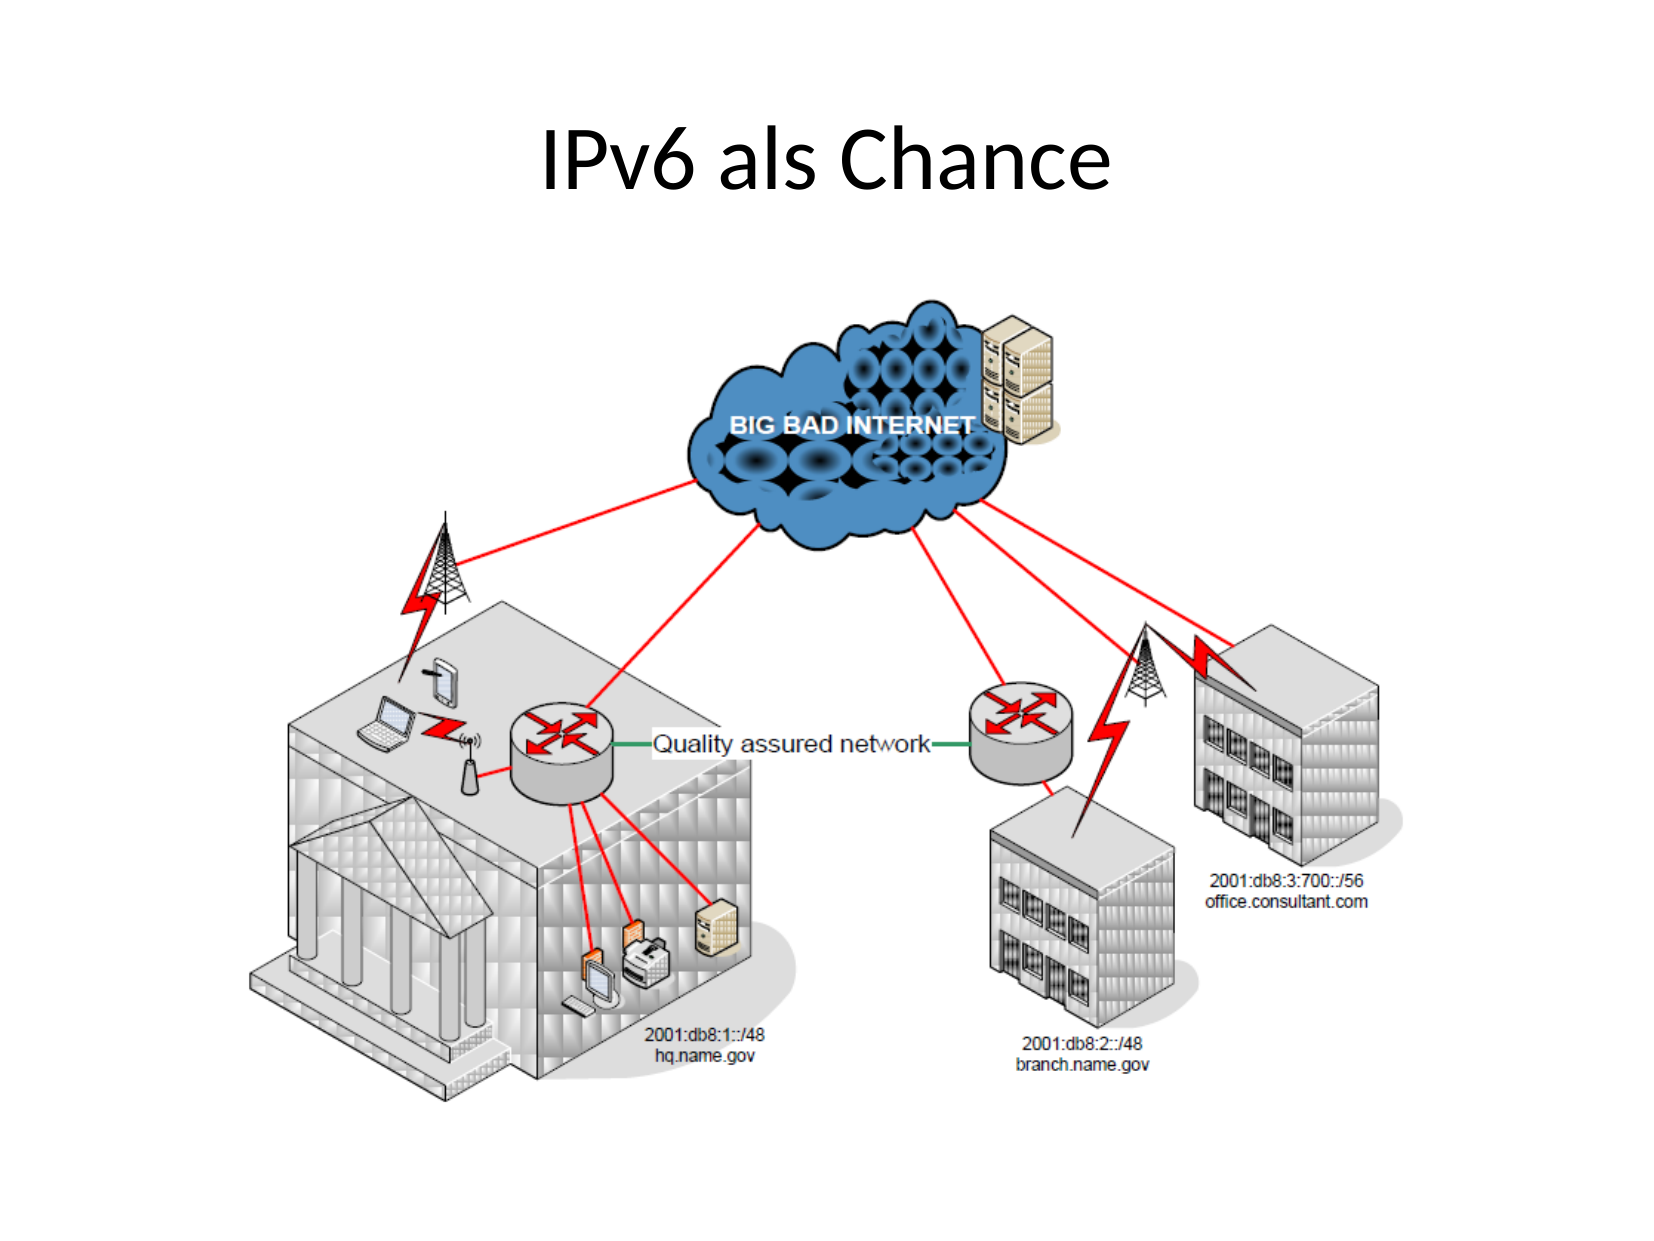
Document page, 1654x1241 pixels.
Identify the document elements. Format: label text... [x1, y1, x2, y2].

picture [245, 289, 1409, 1108]
title IPv6 als Chance [82, 49, 1571, 257]
